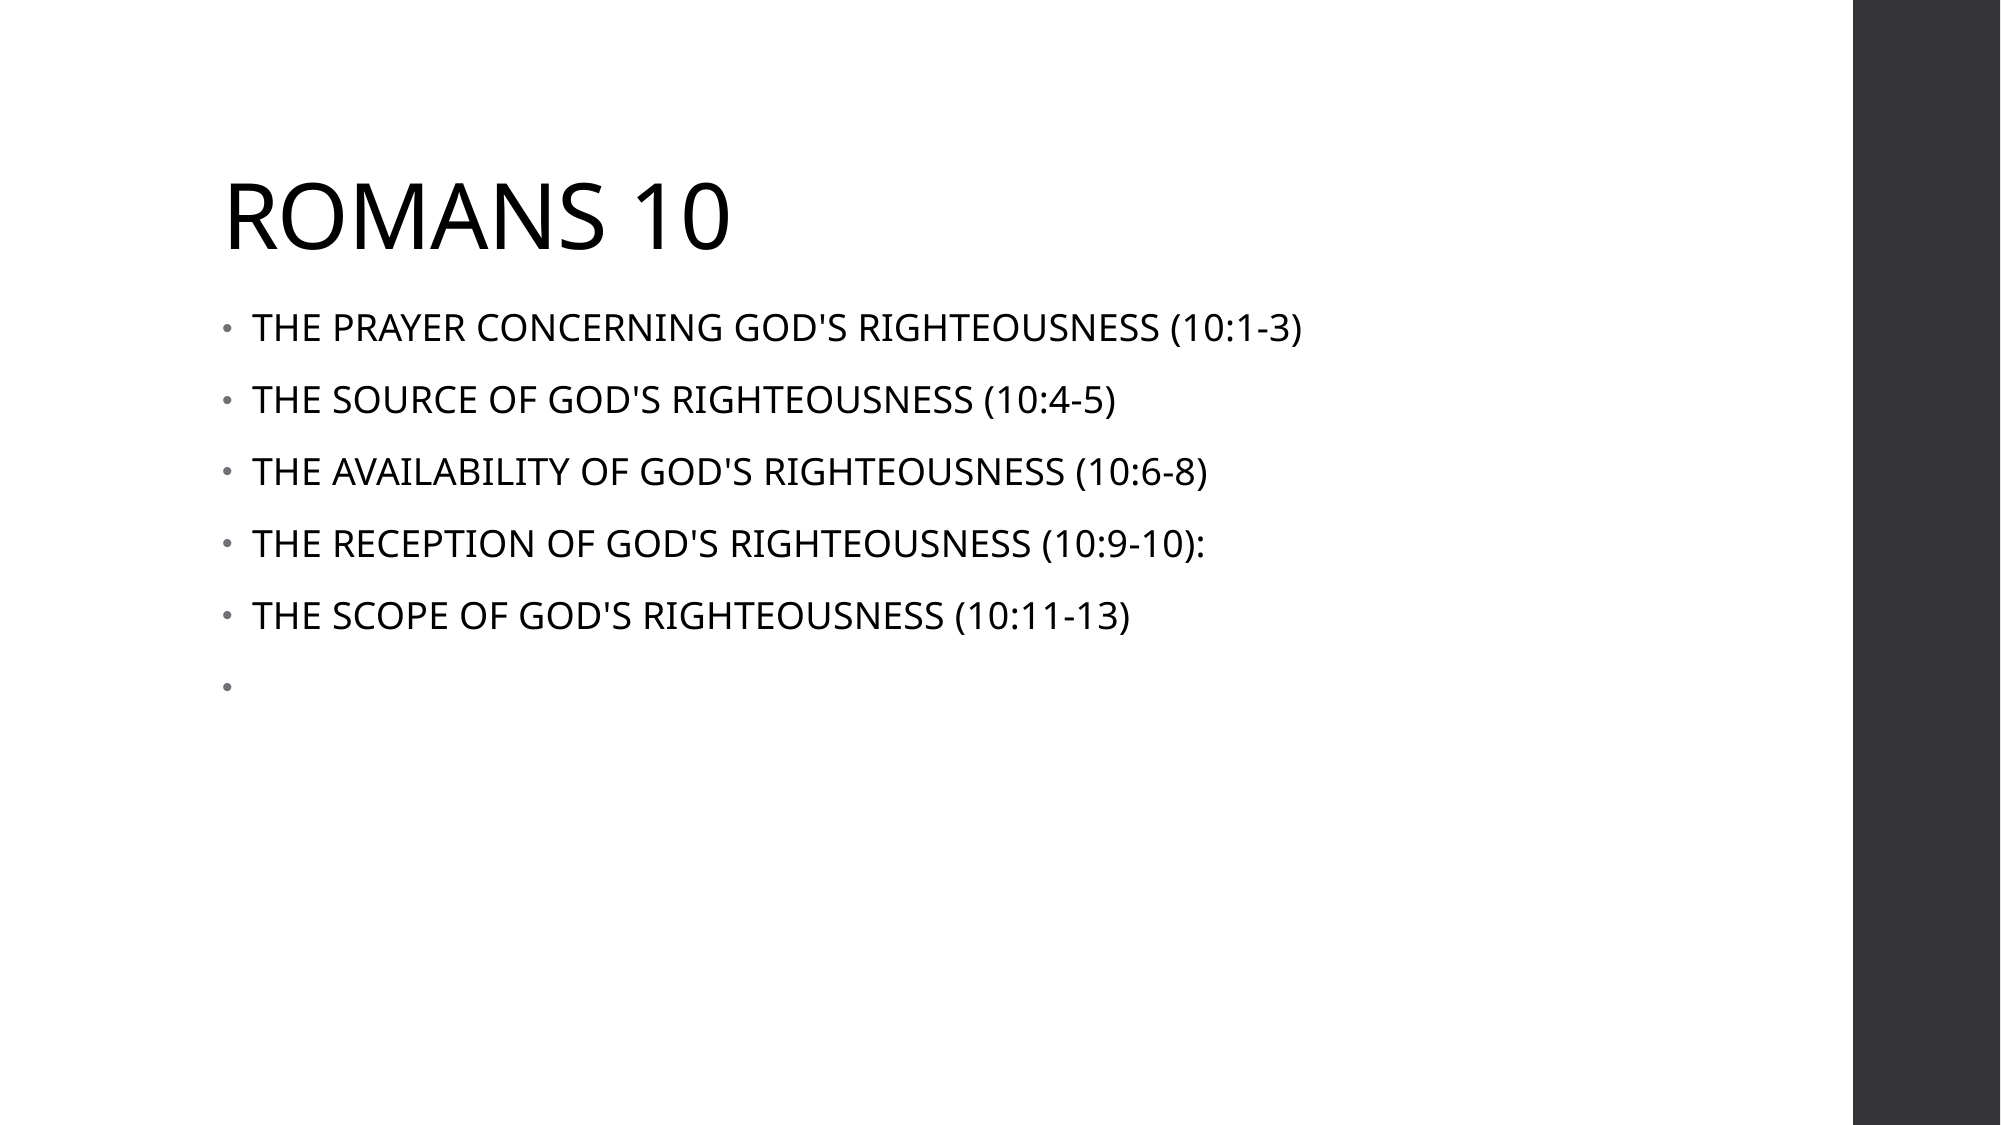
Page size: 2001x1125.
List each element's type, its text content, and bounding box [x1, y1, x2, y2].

title ROMANS 10 [206, 60, 1797, 278]
list THE PRAYER CONCERNING GOD'S RIGHTEOUSNESS (10:1-3) THE SOURCE OF GOD'S RIGHTEOUSNESS (10:4-5) THE AVAILABILITY OF GOD'S RIGHTEOUSNESS (10:6-8) THE RECEPTION OF GOD'S RIGHTEOUSNESS (10:9-10): THE SCOPE OF GOD'S RIGHTEOUSNESS (10:11-13) [206, 299, 1617, 1014]
